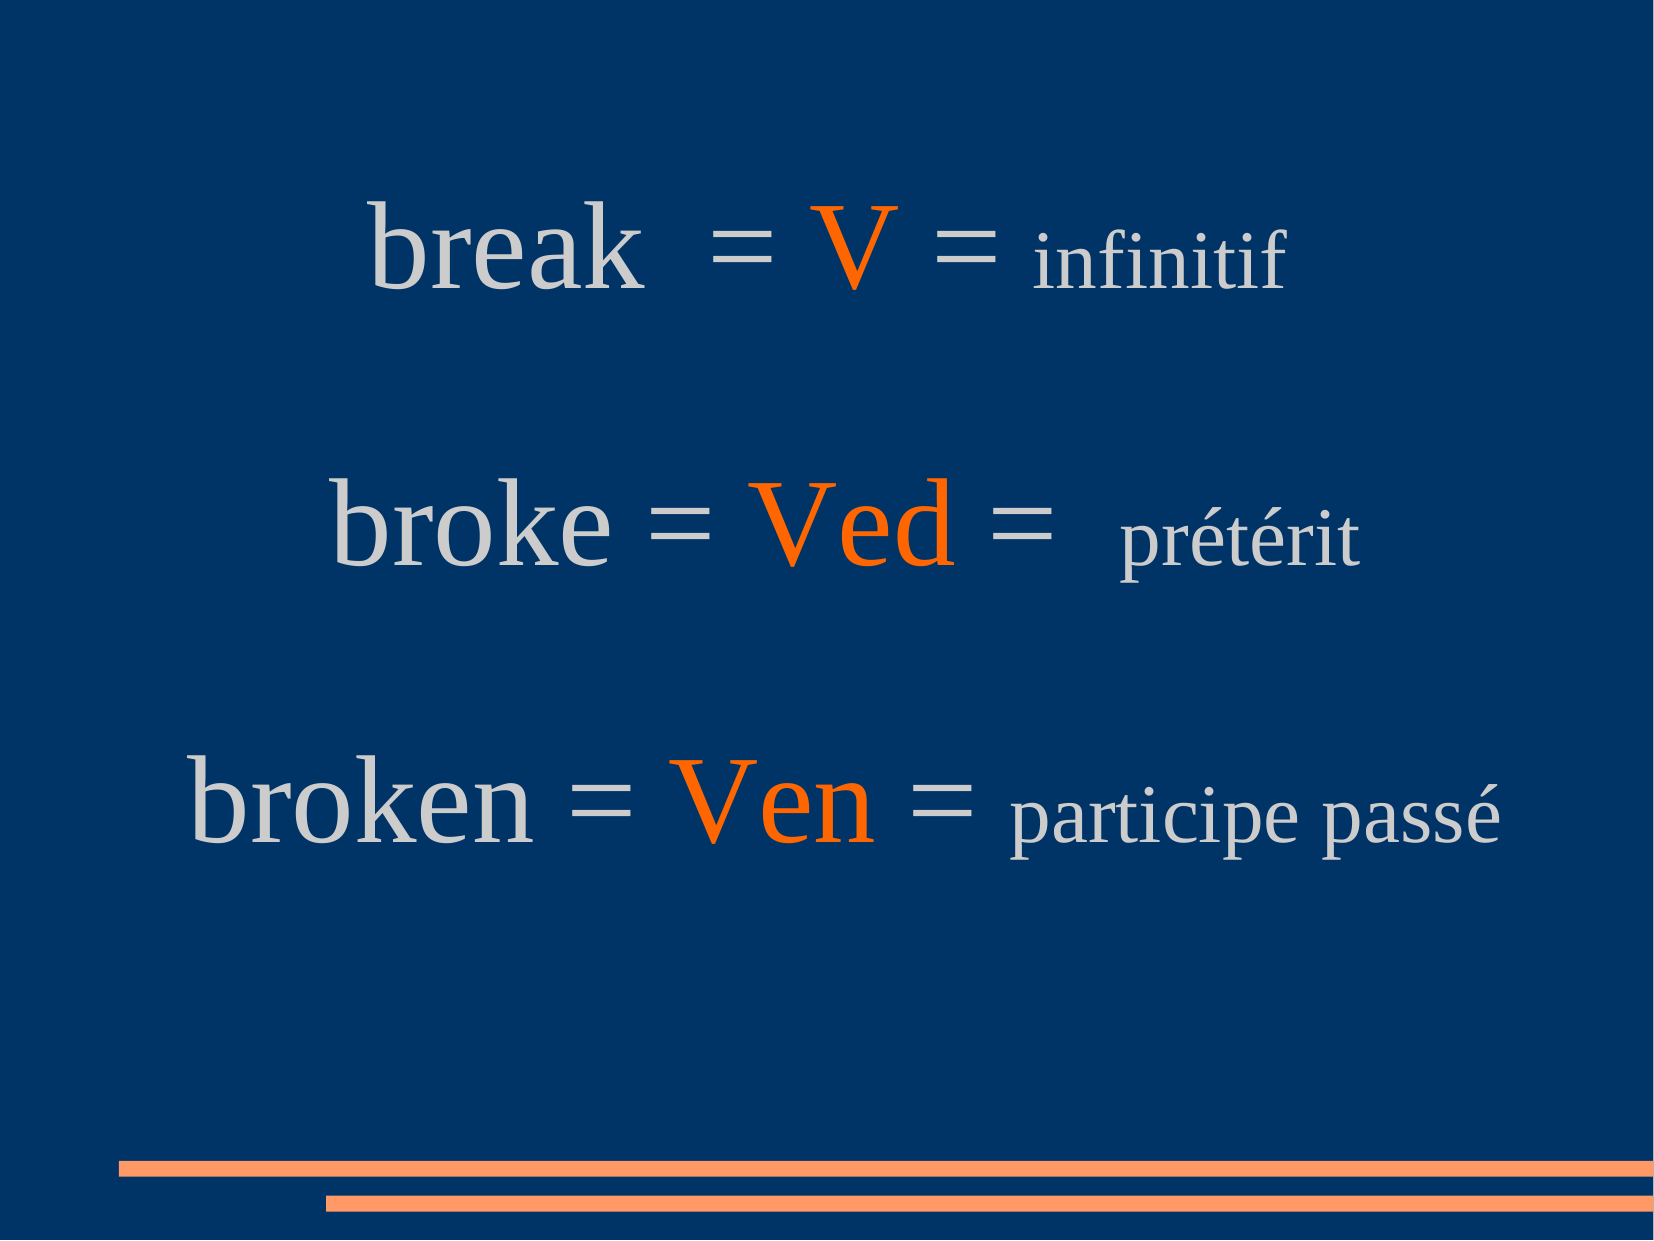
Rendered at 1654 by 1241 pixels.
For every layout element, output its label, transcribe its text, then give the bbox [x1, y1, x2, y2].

subtitle break = V = infinitif broke = Ved = prétérit broken = Ven = participe passé [108, 118, 1548, 928]
